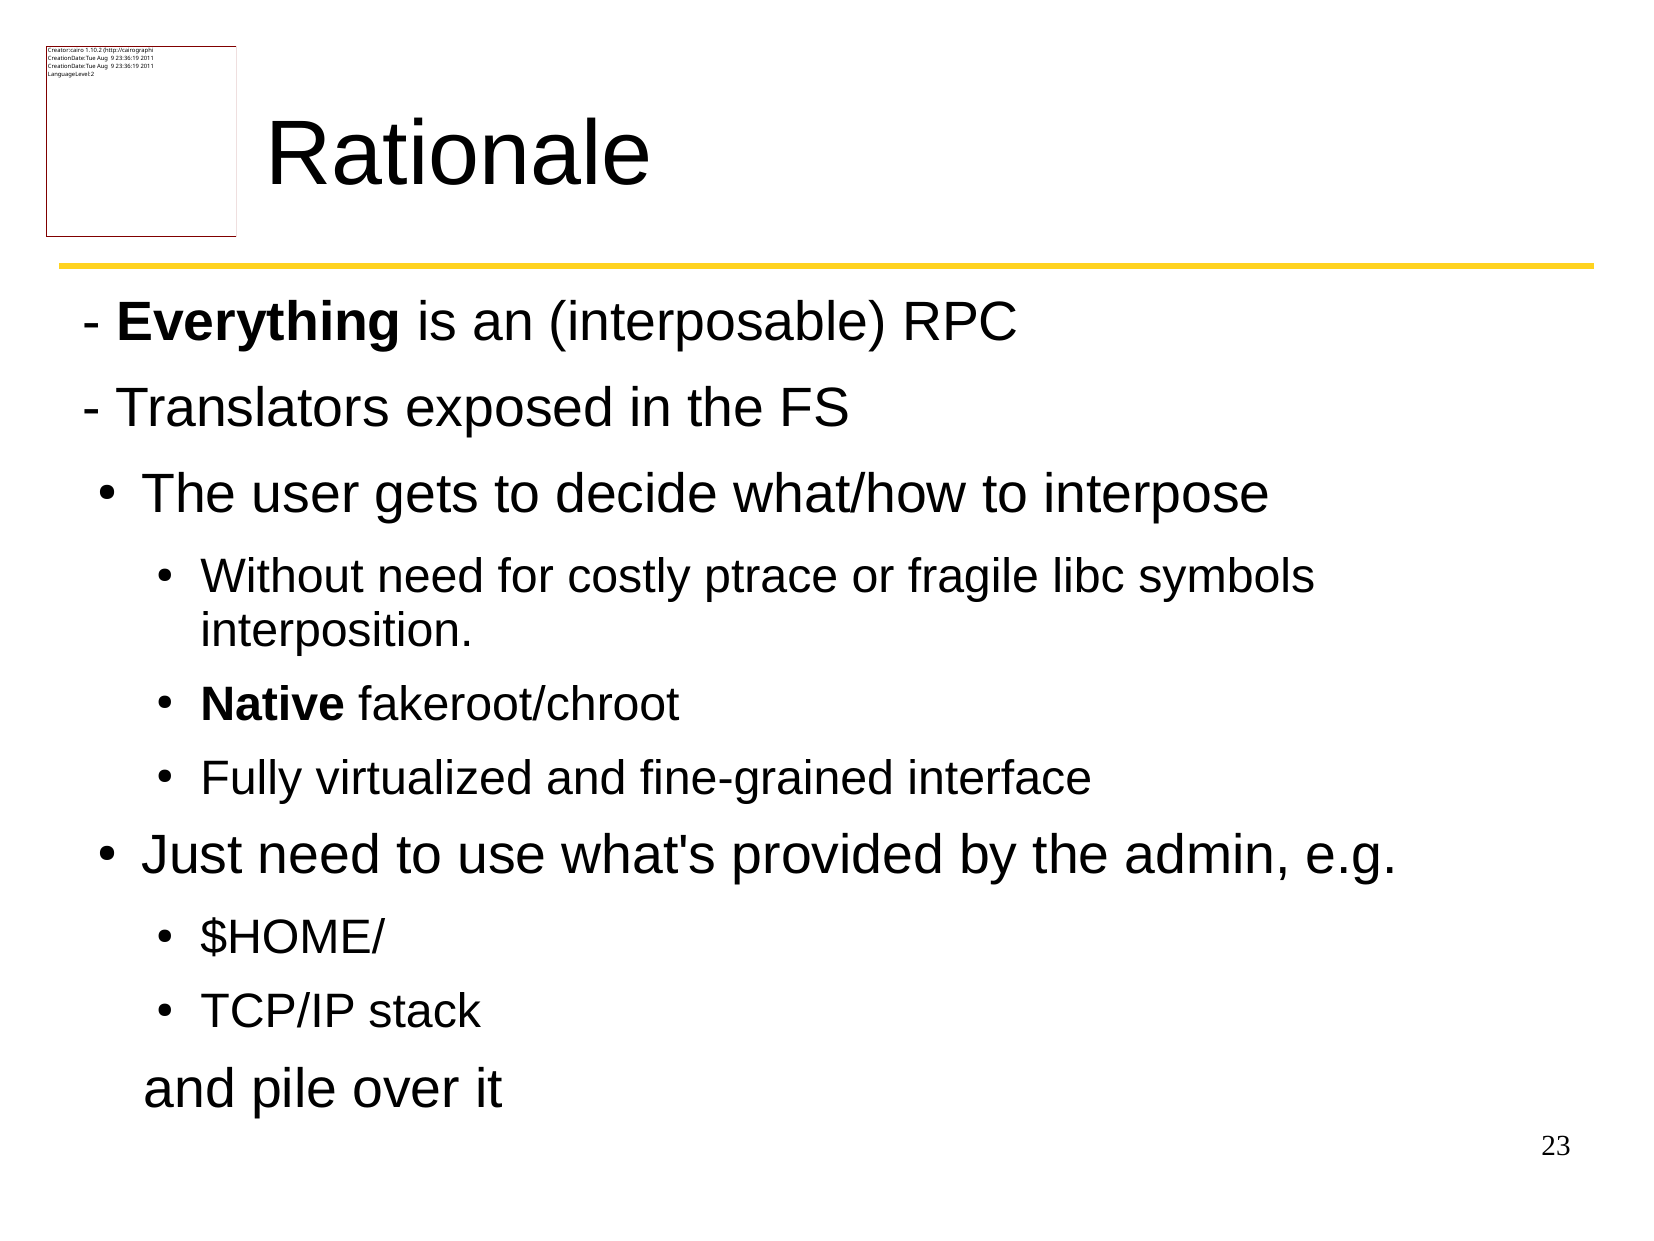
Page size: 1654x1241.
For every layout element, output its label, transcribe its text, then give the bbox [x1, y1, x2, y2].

list - Everything is an (interposable) RPC - Translators exposed in the FS The user gets to decide what/how to interpose Without need for costly ptrace or fragile libc symbols interposition. Native fakeroot/chroot Fully virtualized and fine-grained interface Just need to use what's provided by the admin, e.g. $HOME/ TCP/IP stack and pile over it [82, 290, 1571, 1123]
title Rationale [265, 49, 1571, 257]
